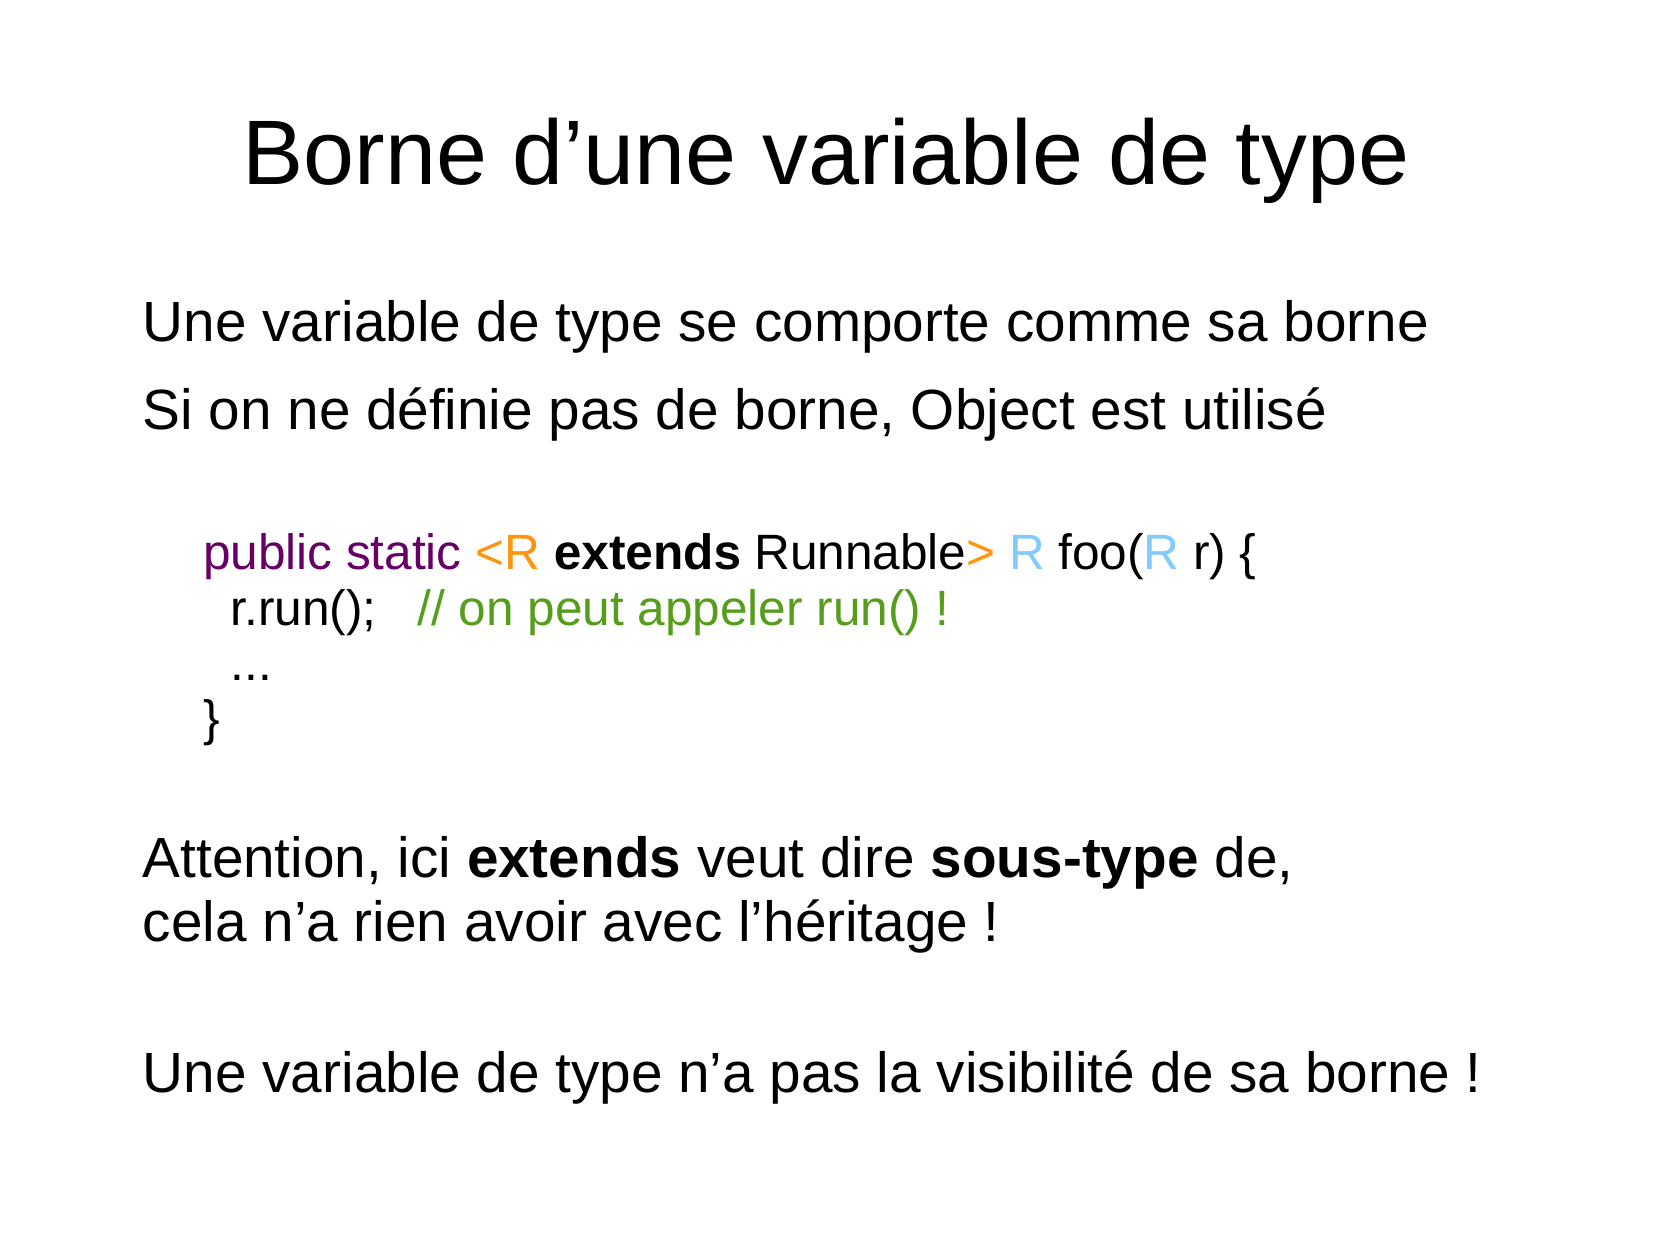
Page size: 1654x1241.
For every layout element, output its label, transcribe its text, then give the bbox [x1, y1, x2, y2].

title Borne d’une variable de type [82, 49, 1571, 257]
list Une variable de type se comporte comme sa borne Si on ne définie pas de borne, Object est utilisé public static <R extends Runnable> R foo(R r) { r.run(); // on peut appeler run() ! ... } Attention, ici extends veut dire sous-type de, cela n’a rien avoir avec l’héritage ! Une variable de type n’a pas la visibilité de sa borne ! [82, 290, 1571, 1111]
